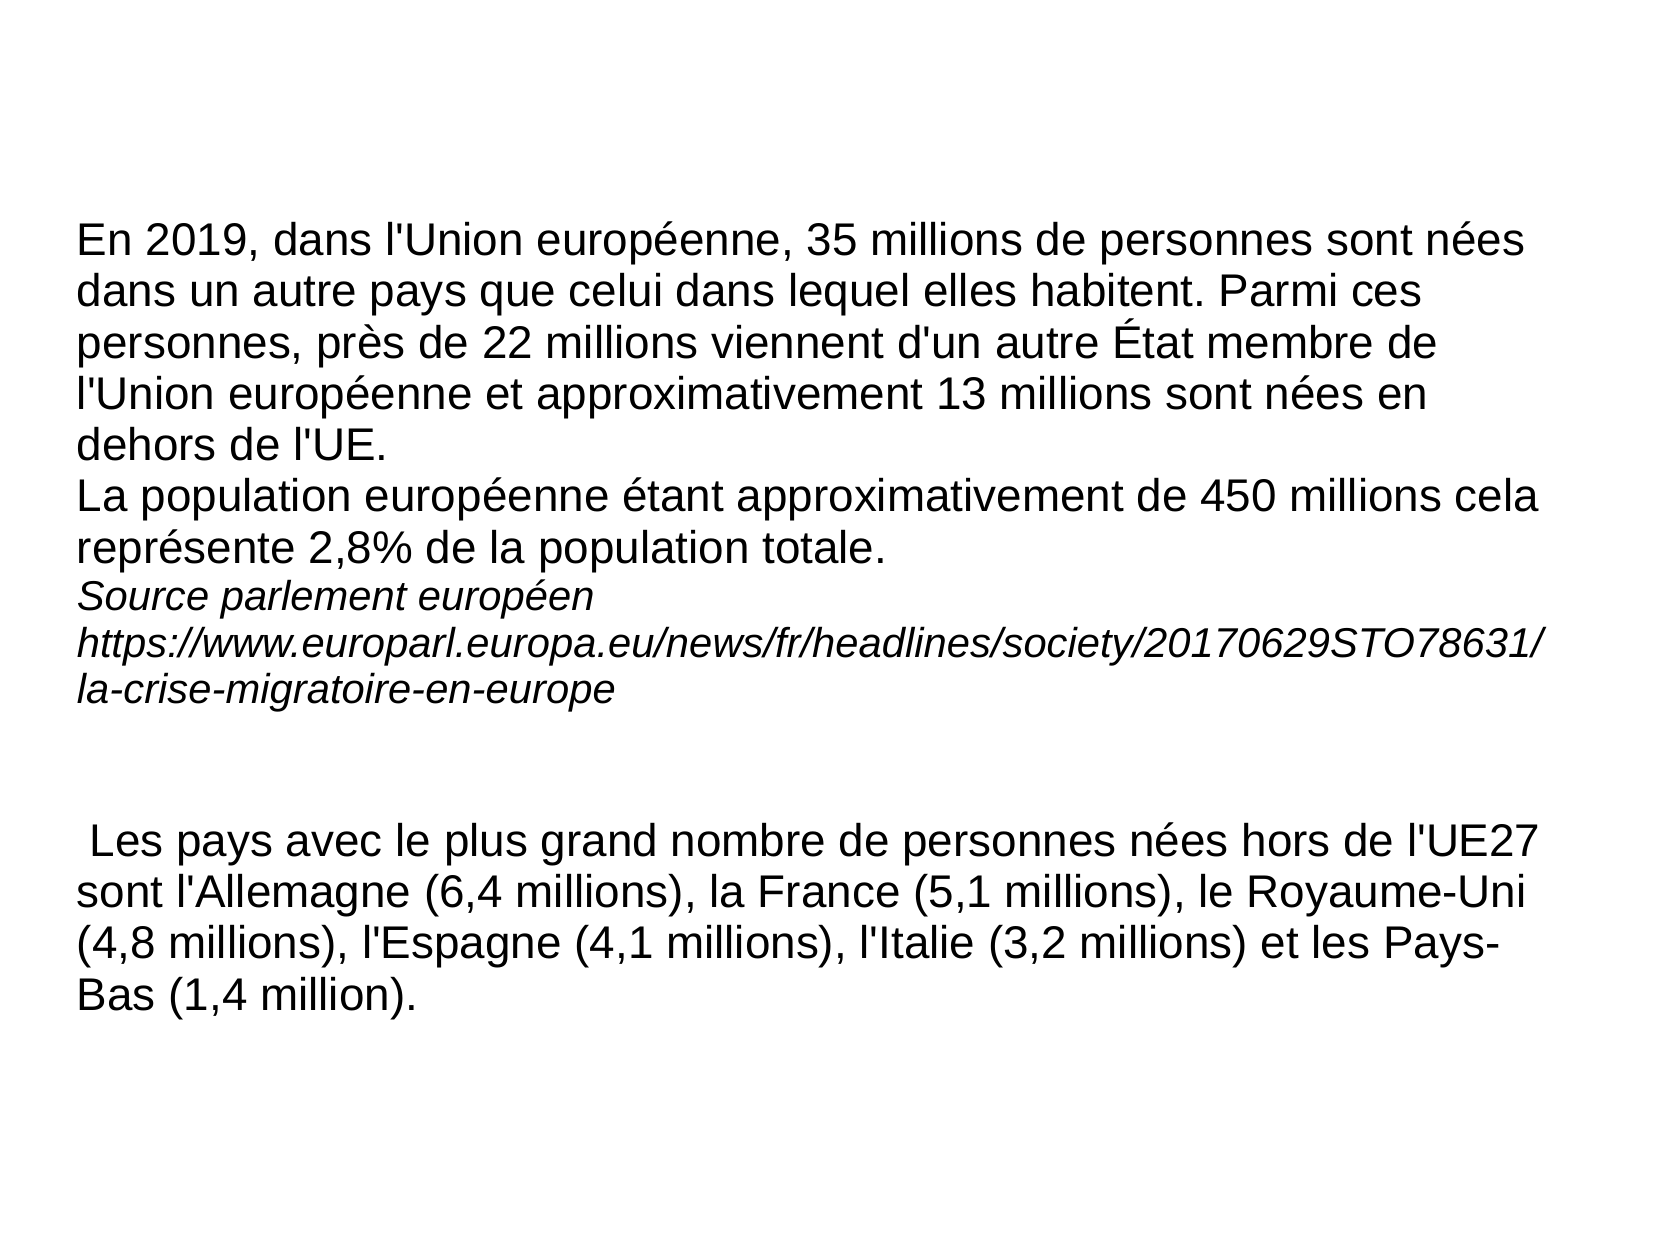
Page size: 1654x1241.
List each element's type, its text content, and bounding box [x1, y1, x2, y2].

text_box En 2019, dans l'Union européenne, 35 millions de personnes sont nées dans un autre pays que celui dans lequel elles habitent. Parmi ces personnes, près de 22 millions viennent d'un autre État membre de l'Union européenne et approximativement 13 millions sont nées en dehors de l'UE. La population européenne étant approximativement de 450 millions cela représente 2,8% de la population totale. Source parlement européen https://www.europarl.europa.eu/news/fr/headlines/society/20170629STO78631/la-crise-migratoire-en-europe Les pays avec le plus grand nombre de personnes nées hors de l'UE27 sont l'Allemagne (6,4 millions), la France (5,1 millions), le Royaume-Uni (4,8 millions), l'Espagne (4,1 millions), l'Italie (3,2 millions) et les Pays-Bas (1,4 million). [62, 206, 1595, 1025]
